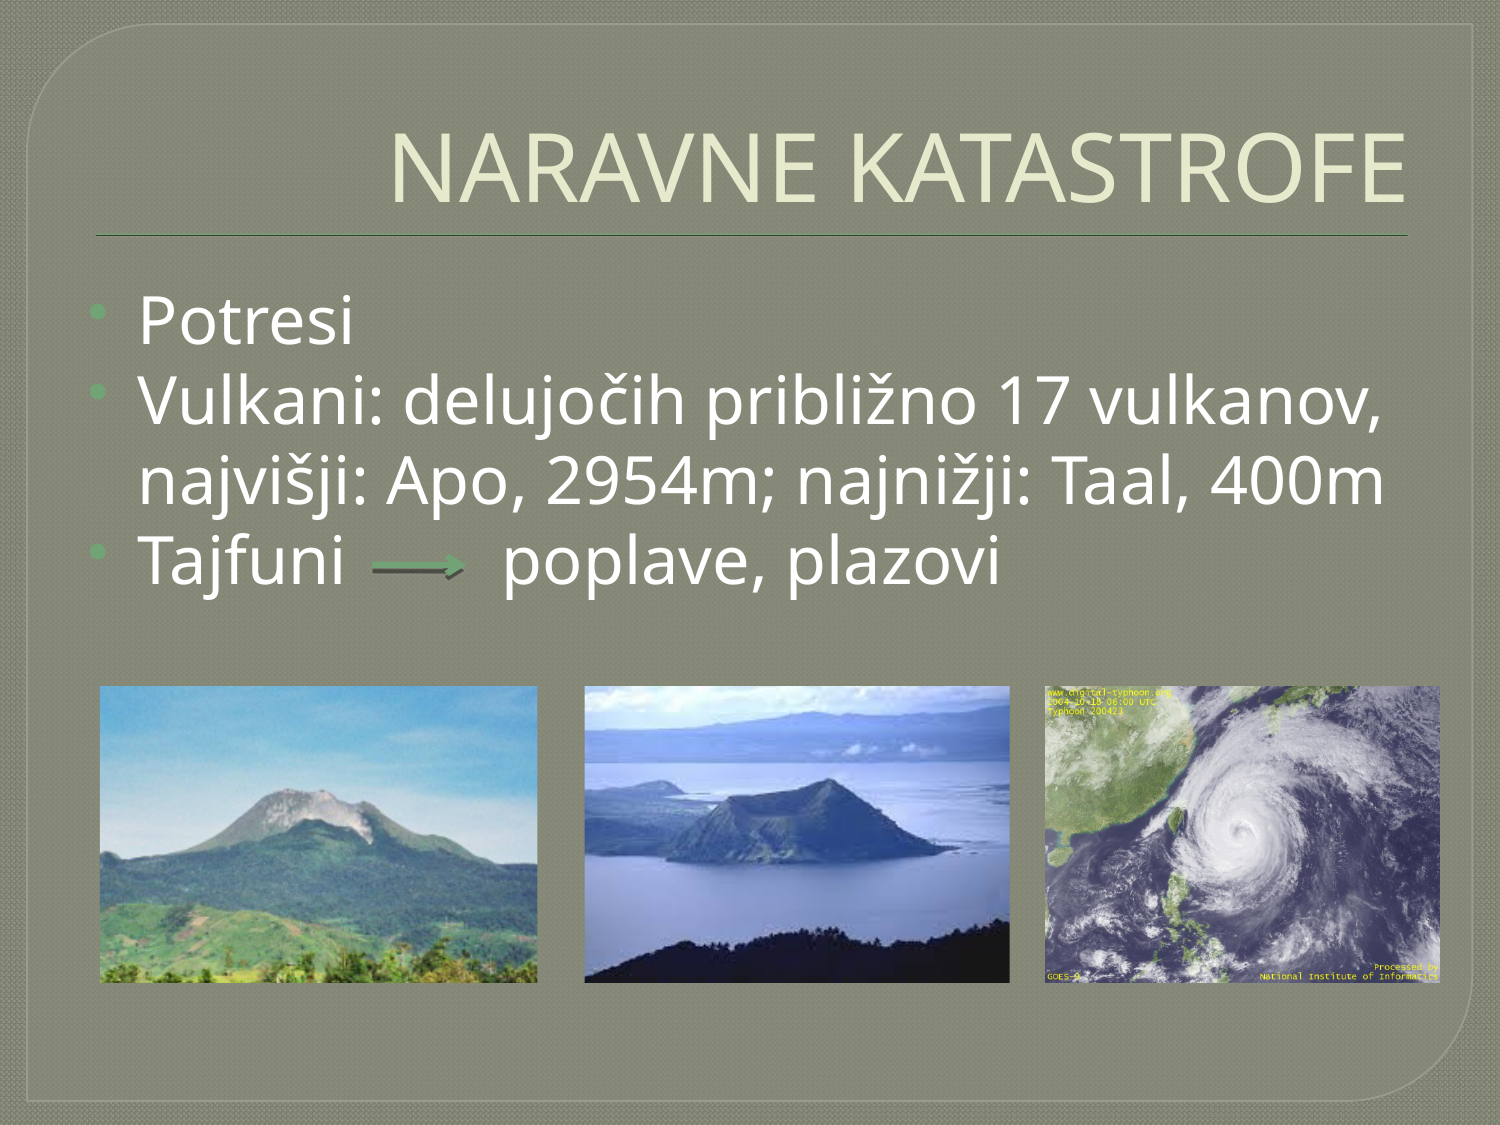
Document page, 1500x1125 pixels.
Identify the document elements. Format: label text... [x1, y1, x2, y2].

list Potresi Vulkani: delujočih približno 17 vulkanov, najvišji: Apo, 2954m; najnižji: Taal, 400m Tajfuni poplave, plazovi [75, 270, 1425, 1013]
title NARAVNE KATASTROFE [75, 41, 1425, 230]
picture [0, 0, 1500, 1125]
